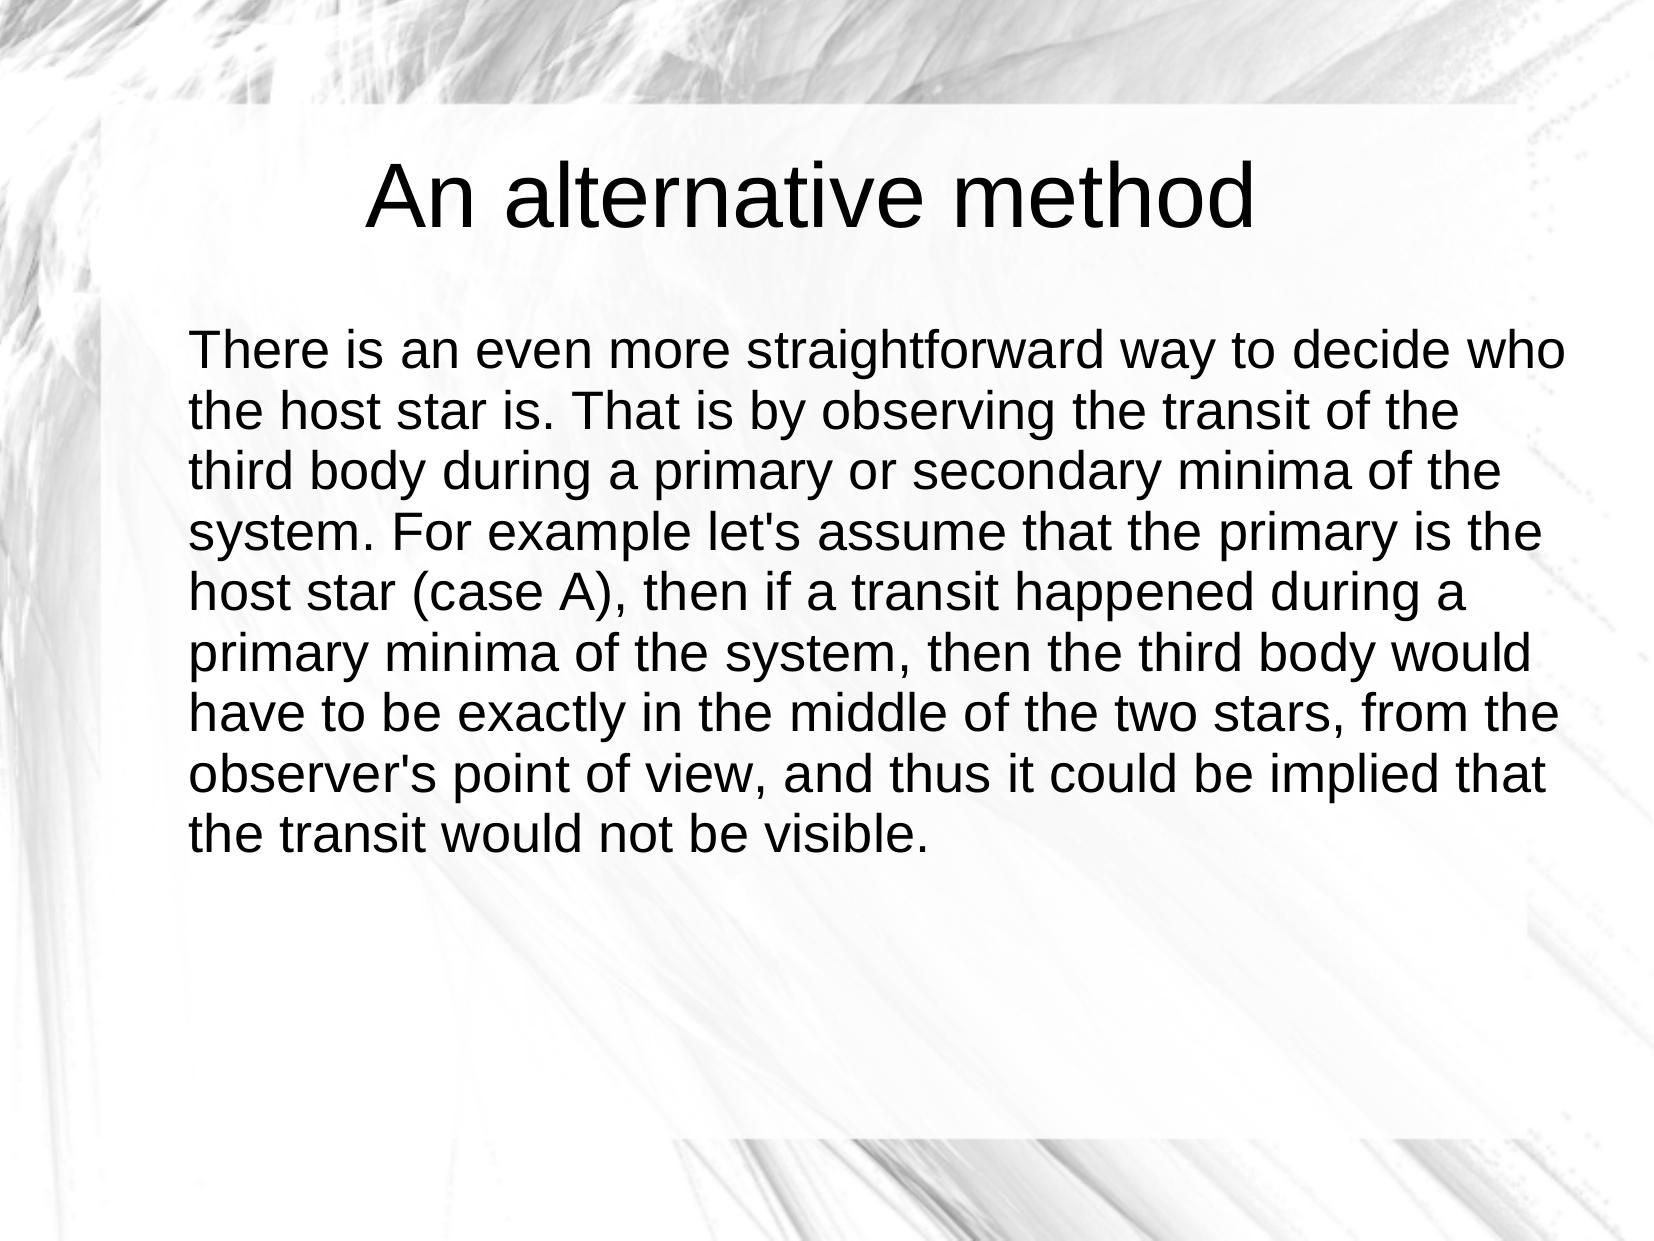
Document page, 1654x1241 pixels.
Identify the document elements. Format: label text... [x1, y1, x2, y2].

title An alternative method [118, 112, 1506, 281]
list There is an even more straightforward way to decide who the host star is. That is by observing the transit of the third body during a primary or secondary minima of the system. For example let's assume that the primary is the host star (case A), then if a transit happened during a primary minima of the system, then the third body would have to be exactly in the middle of the two stars, from the observer's point of view, and thus it could be implied that the transit would not be visible. [118, 319, 1571, 1039]
picture [0, 0, 1654, 1241]
